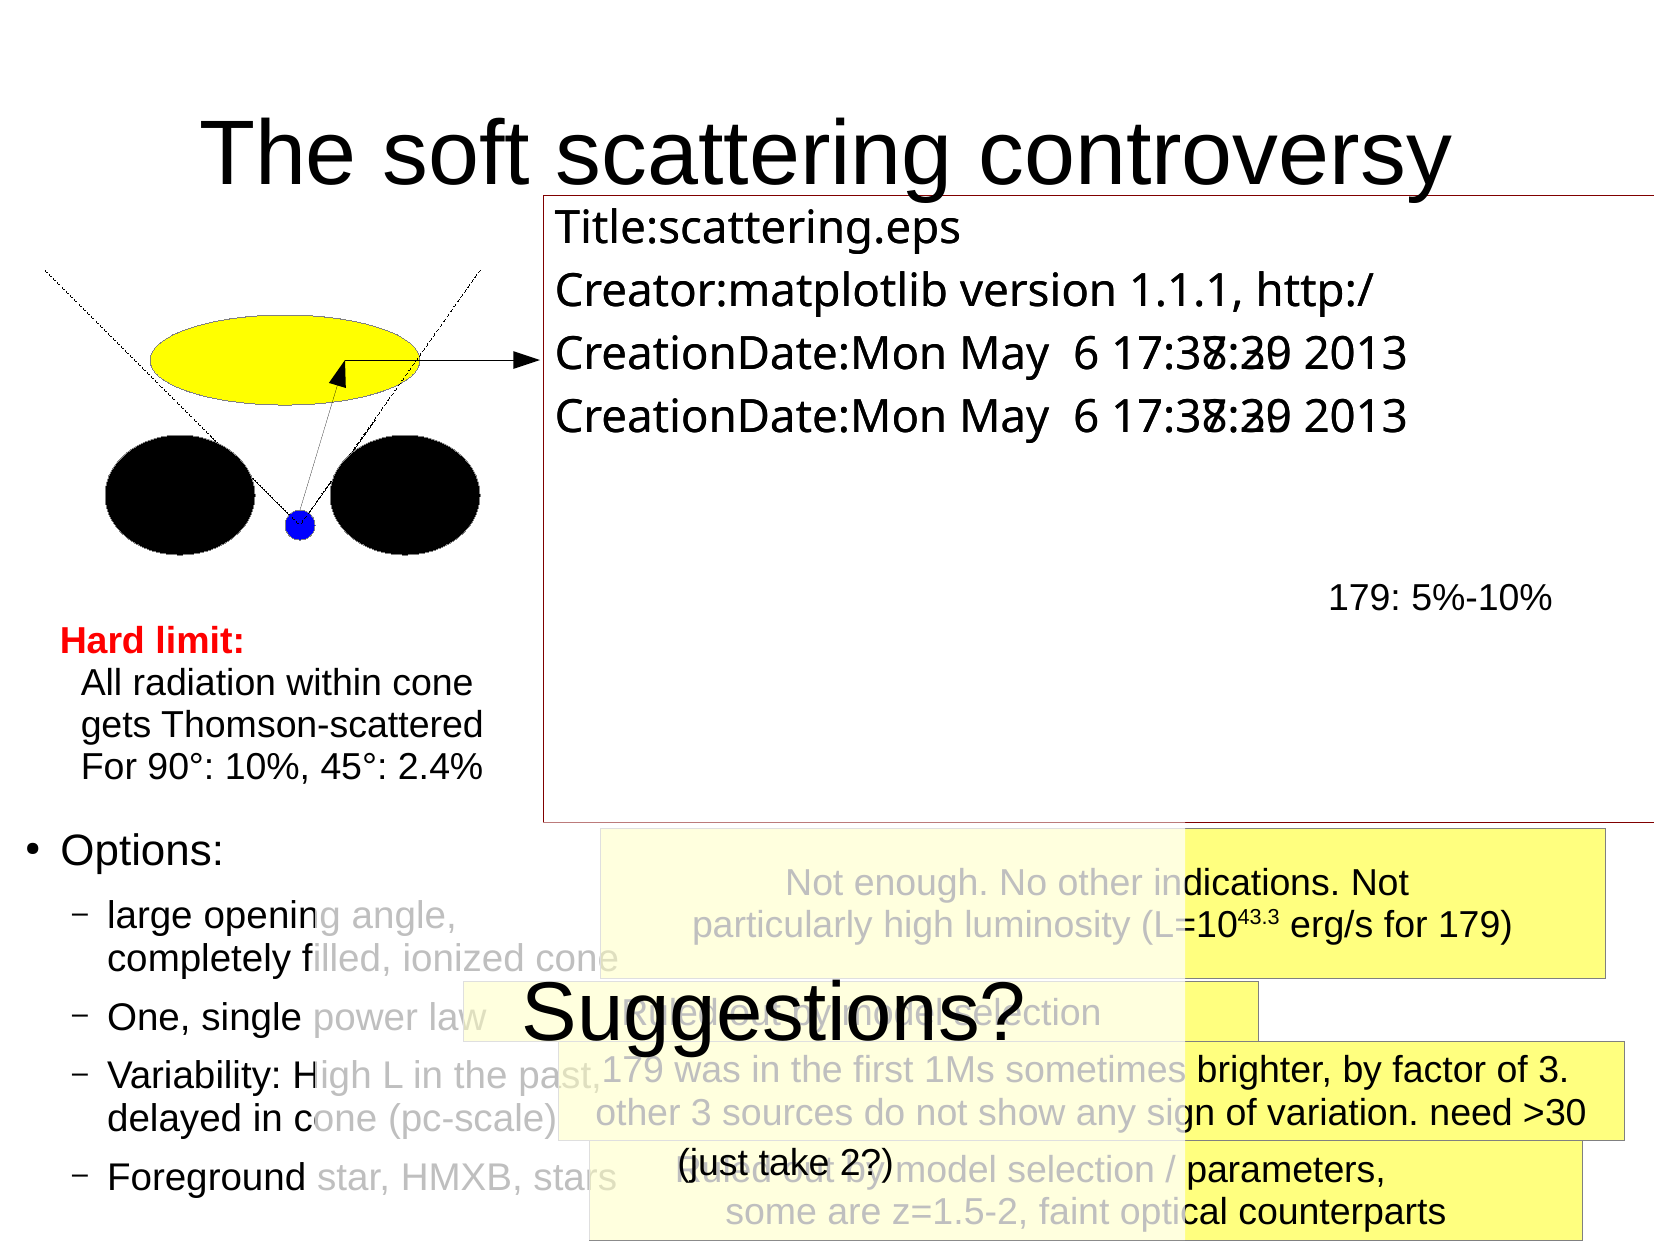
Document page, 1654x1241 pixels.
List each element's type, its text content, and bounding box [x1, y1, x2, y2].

text_box [150, 315, 421, 406]
text_box Suggestions? (just take 2?) [315, 822, 1186, 1241]
title The soft scattering controversy [82, 49, 1571, 257]
text_box 179: 5%-10% [1313, 568, 1629, 686]
picture [539, 191, 1654, 823]
text_box Ruled out by model selection [1186, 981, 1259, 1041]
text_box [285, 510, 316, 541]
text_box Ruled out by model selection / parameters, some are z=1.5-2, faint optical counterparts [1186, 1140, 1583, 1241]
text_box Hard limit: All radiation within cone gets Thomson-scattered For 90°: 10%, 45°: 2.4% [45, 612, 499, 796]
list Options: large opening angle, completely filled, ionized cone One, single power law Variability: High L in the past, delayed in cone (pc-scale) Foreground star, HMXB, stars [13, 825, 315, 1201]
text_box [105, 435, 256, 556]
text_box Not enough. No other indications. Not particularly high luminosity (L=1043.3 erg/s for 179) [1186, 828, 1606, 979]
text_box [333, 361, 420, 403]
text_box [330, 435, 481, 556]
text_box 179 was in the first 1Ms sometimes brighter, by factor of 3. other 3 sources do not show any sign of variation. need >30 [1186, 1041, 1625, 1141]
